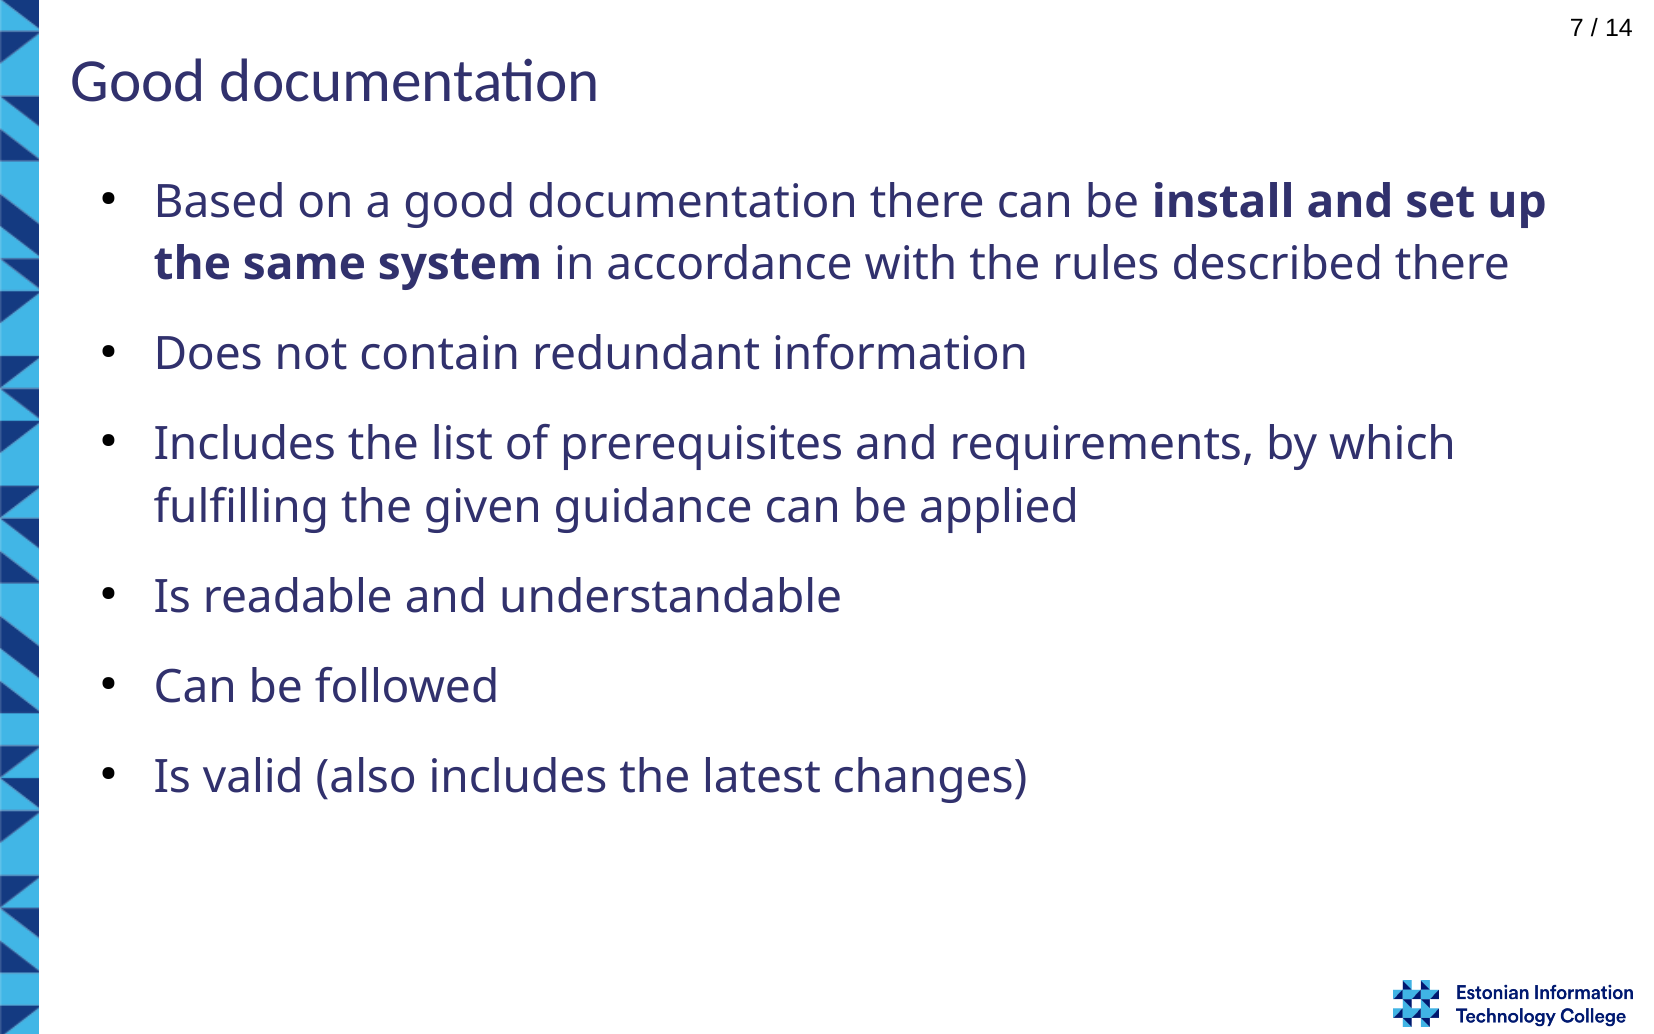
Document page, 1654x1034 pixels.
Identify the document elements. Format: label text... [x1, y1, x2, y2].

list Based on a good documentation there can be install and set up the same system in accordance with the rules described there Does not contain redundant information Includes the list of prerequisites and requirements, by which fulfilling the given guidance can be applied Is readable and understandable Can be followed Is valid (also includes the latest changes) [82, 168, 1595, 886]
title Good documentation [70, 41, 1630, 130]
picture [1393, 980, 1633, 1027]
